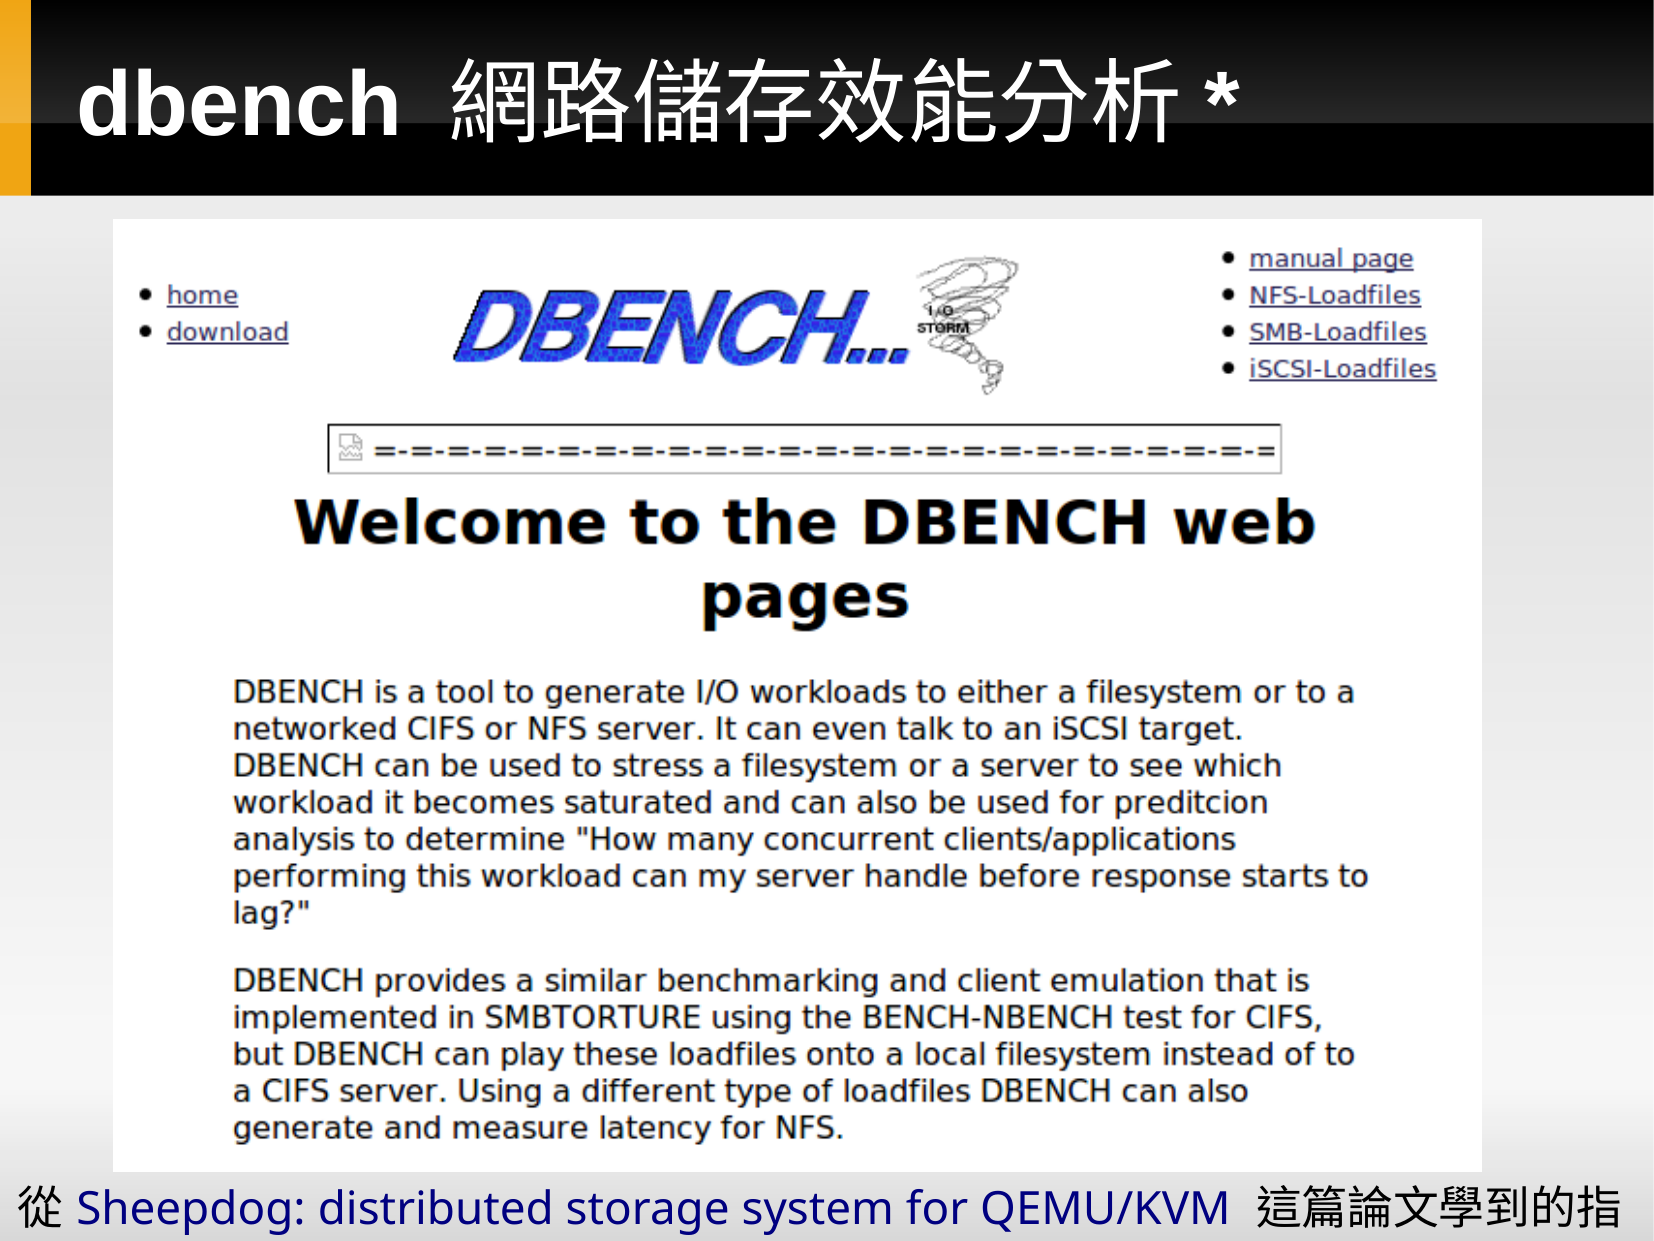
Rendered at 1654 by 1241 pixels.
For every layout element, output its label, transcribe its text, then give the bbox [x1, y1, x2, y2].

text_box 從Sheepdog: distributed storage system for QEMU/KVM 這篇論文學到的指令 [2, 1164, 1654, 1231]
picture [0, 0, 1654, 1241]
title dbench 網路儲存效能分析* [76, 0, 1565, 208]
